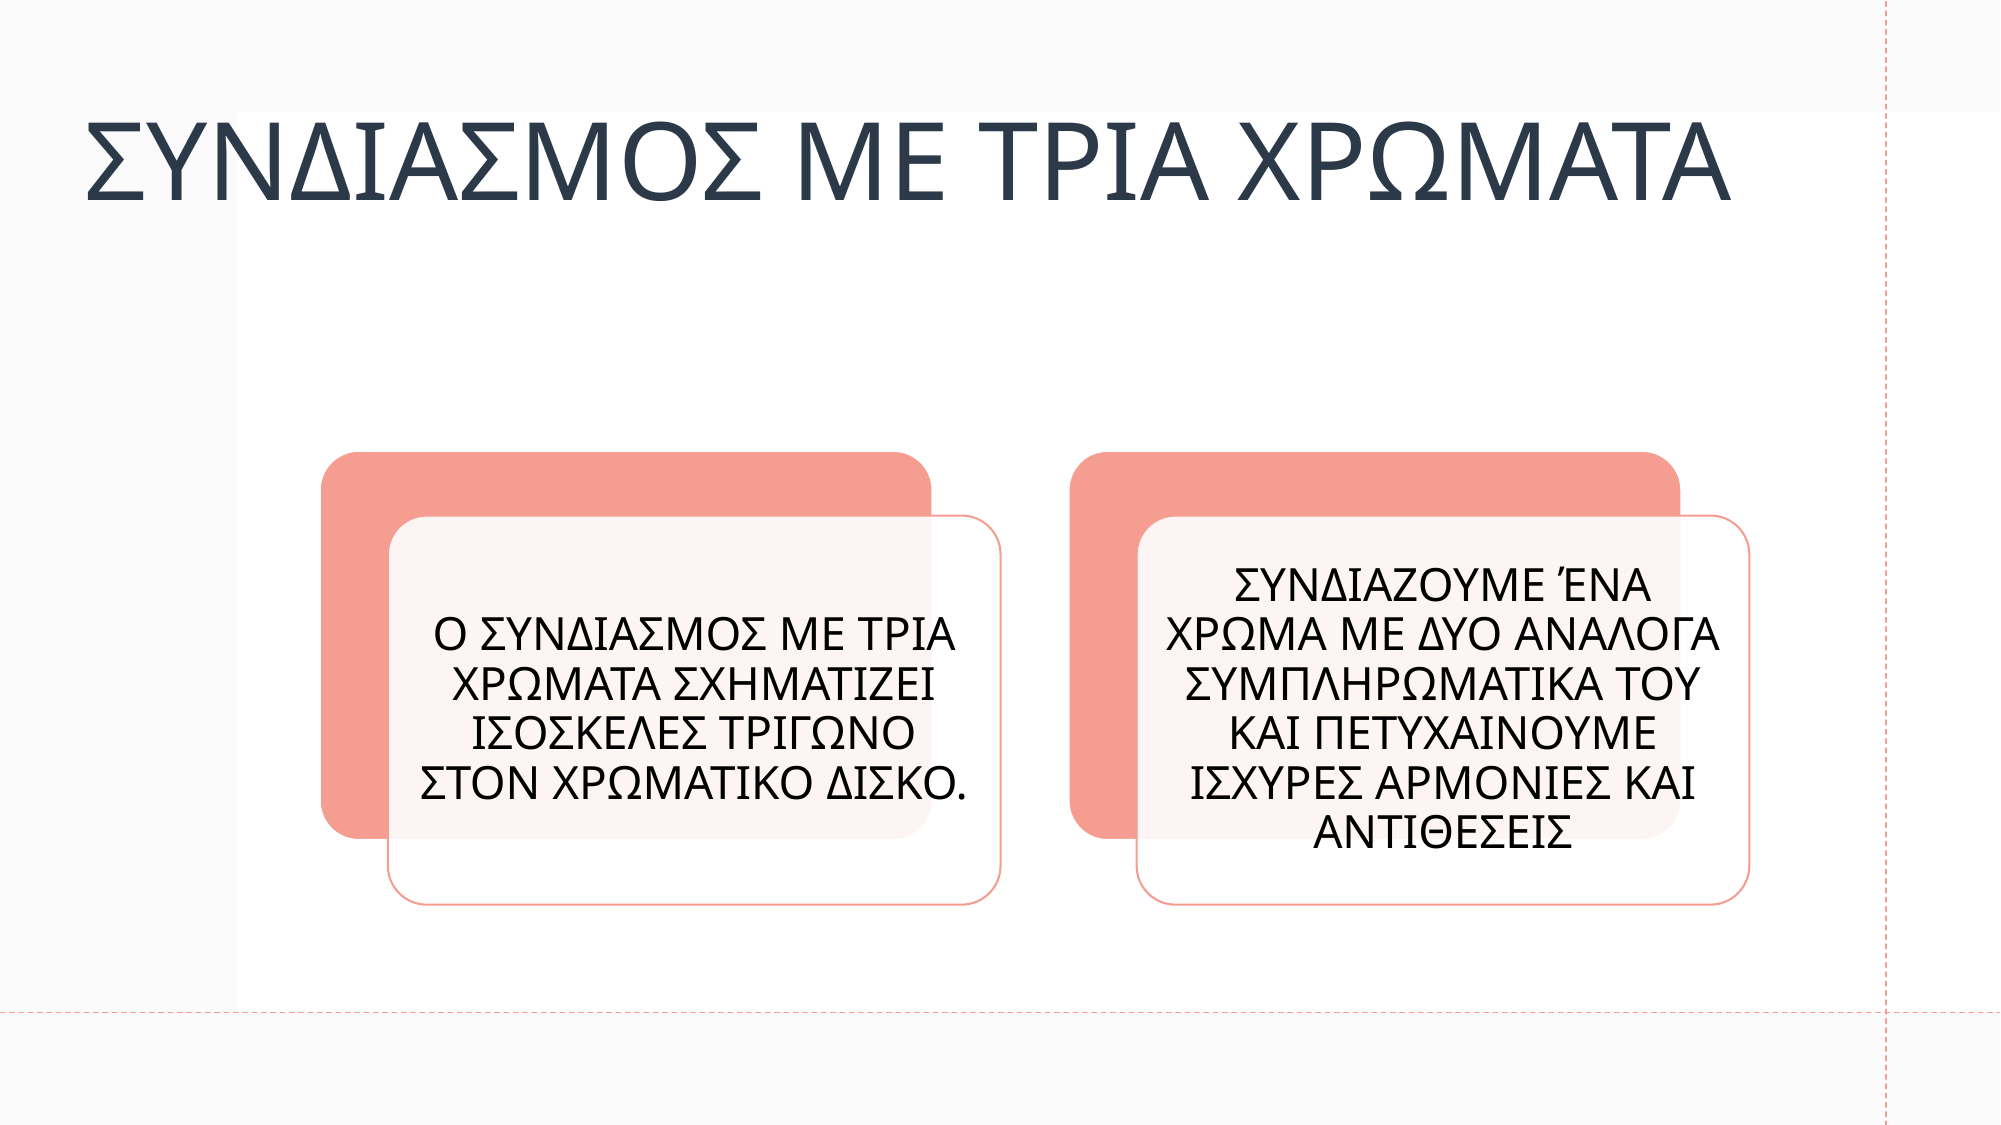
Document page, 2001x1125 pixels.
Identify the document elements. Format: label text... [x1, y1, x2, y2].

text_box Ο ΣΥΝΔΙΑΣΜΟΣ ΜΕ ΤΡΙΑ ΧΡΩΜΑΤΑ ΣΧΗΜΑΤΙΖΕΙ ΙΣΟΣΚΕΛΕΣ ΤΡΙΓΩΝΟ ΣΤΟΝ ΧΡΩΜΑΤΙΚΟ ΔΙΣΚΟ. [387, 515, 1001, 905]
title ΣΥΝΔΙΑΣΜΟΣ ΜΕ ΤΡΙΑ ΧΡΩΜΑΤΑ [69, 98, 1850, 385]
text_box ΣΥΝΔΙΑΖΟΥΜΕ ΈΝΑ ΧΡΩΜΑ ΜΕ ΔΥΟ ΑΝΑΛΟΓΑ ΣΥΜΠΛΗΡΩΜΑΤΙΚΑ ΤΟΥ ΚΑΙ ΠΕΤΥΧΑΙΝΟΥΜΕ ΙΣΧΥΡΕΣ ΑΡΜΟΝΙΕΣ ΚΑΙ ΑΝΤΙΘΕΣΕΙΣ [1136, 515, 1750, 905]
text_box [0, 0, 2000, 1125]
